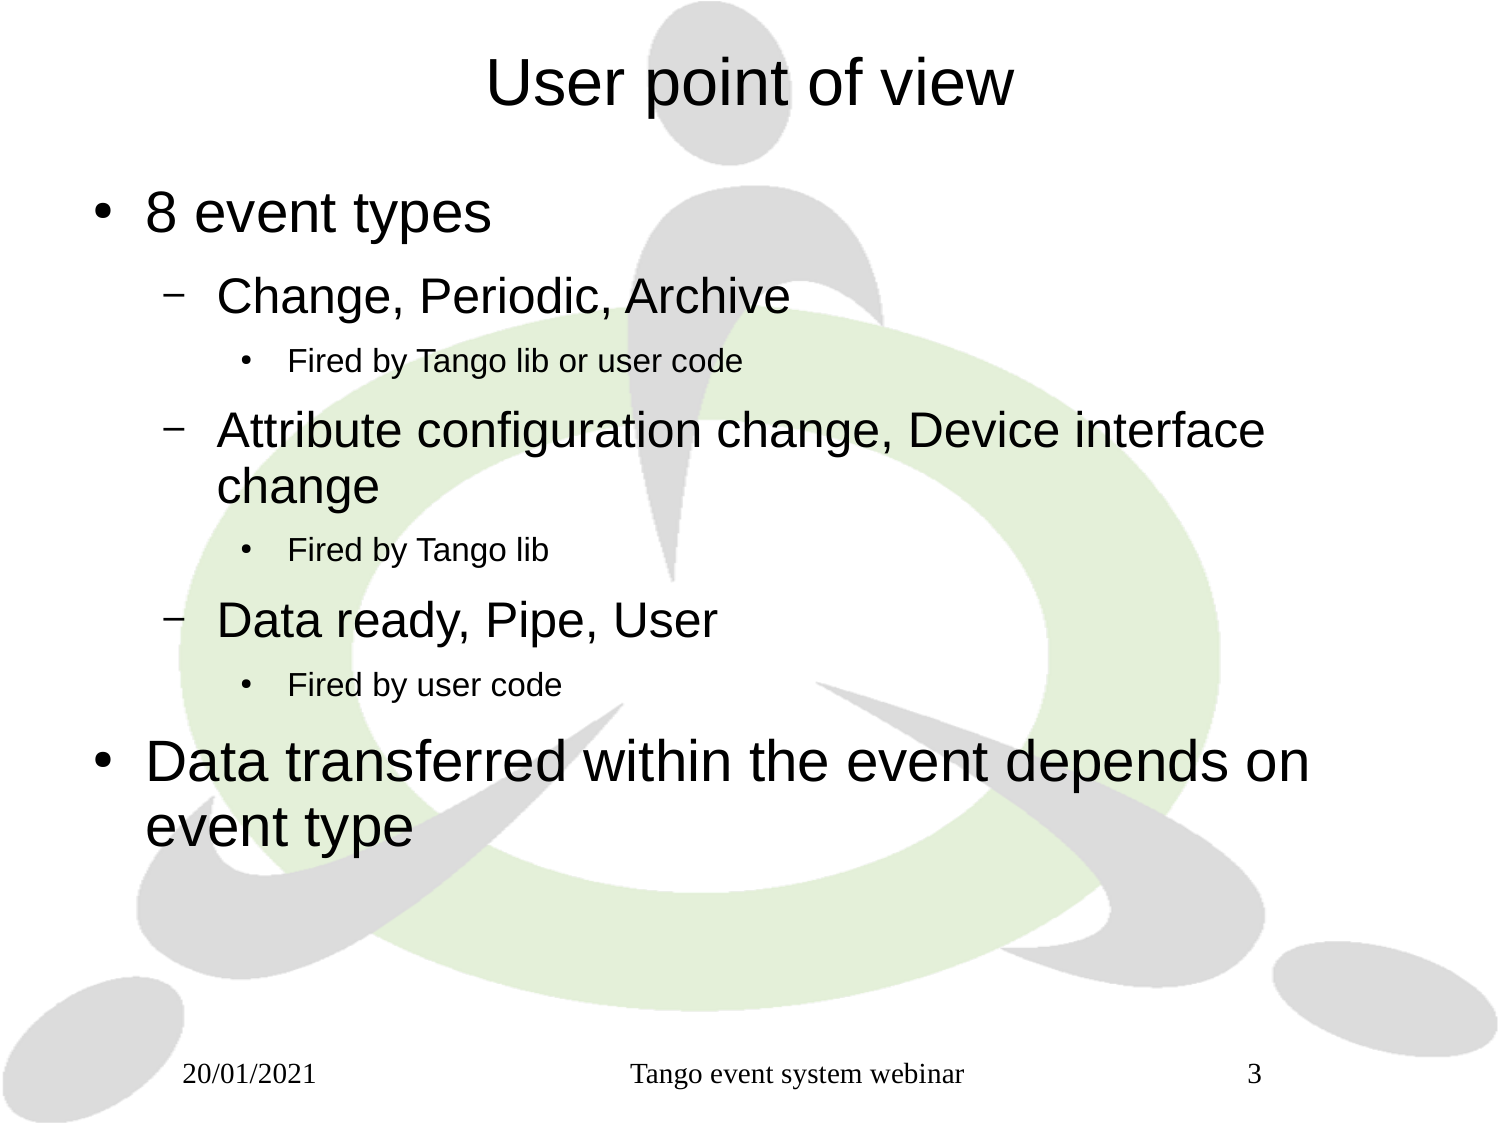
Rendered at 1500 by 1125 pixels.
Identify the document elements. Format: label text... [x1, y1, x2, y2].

list 8 event types Change, Periodic, Archive Fired by Tango lib or user code Attribute configuration change, Device interface change Fired by Tango lib Data ready, Pipe, User Fired by user code Data transferred within the event depends on event type [75, 179, 1425, 991]
picture [0, 0, 1500, 1125]
title User point of view [75, 29, 1426, 136]
